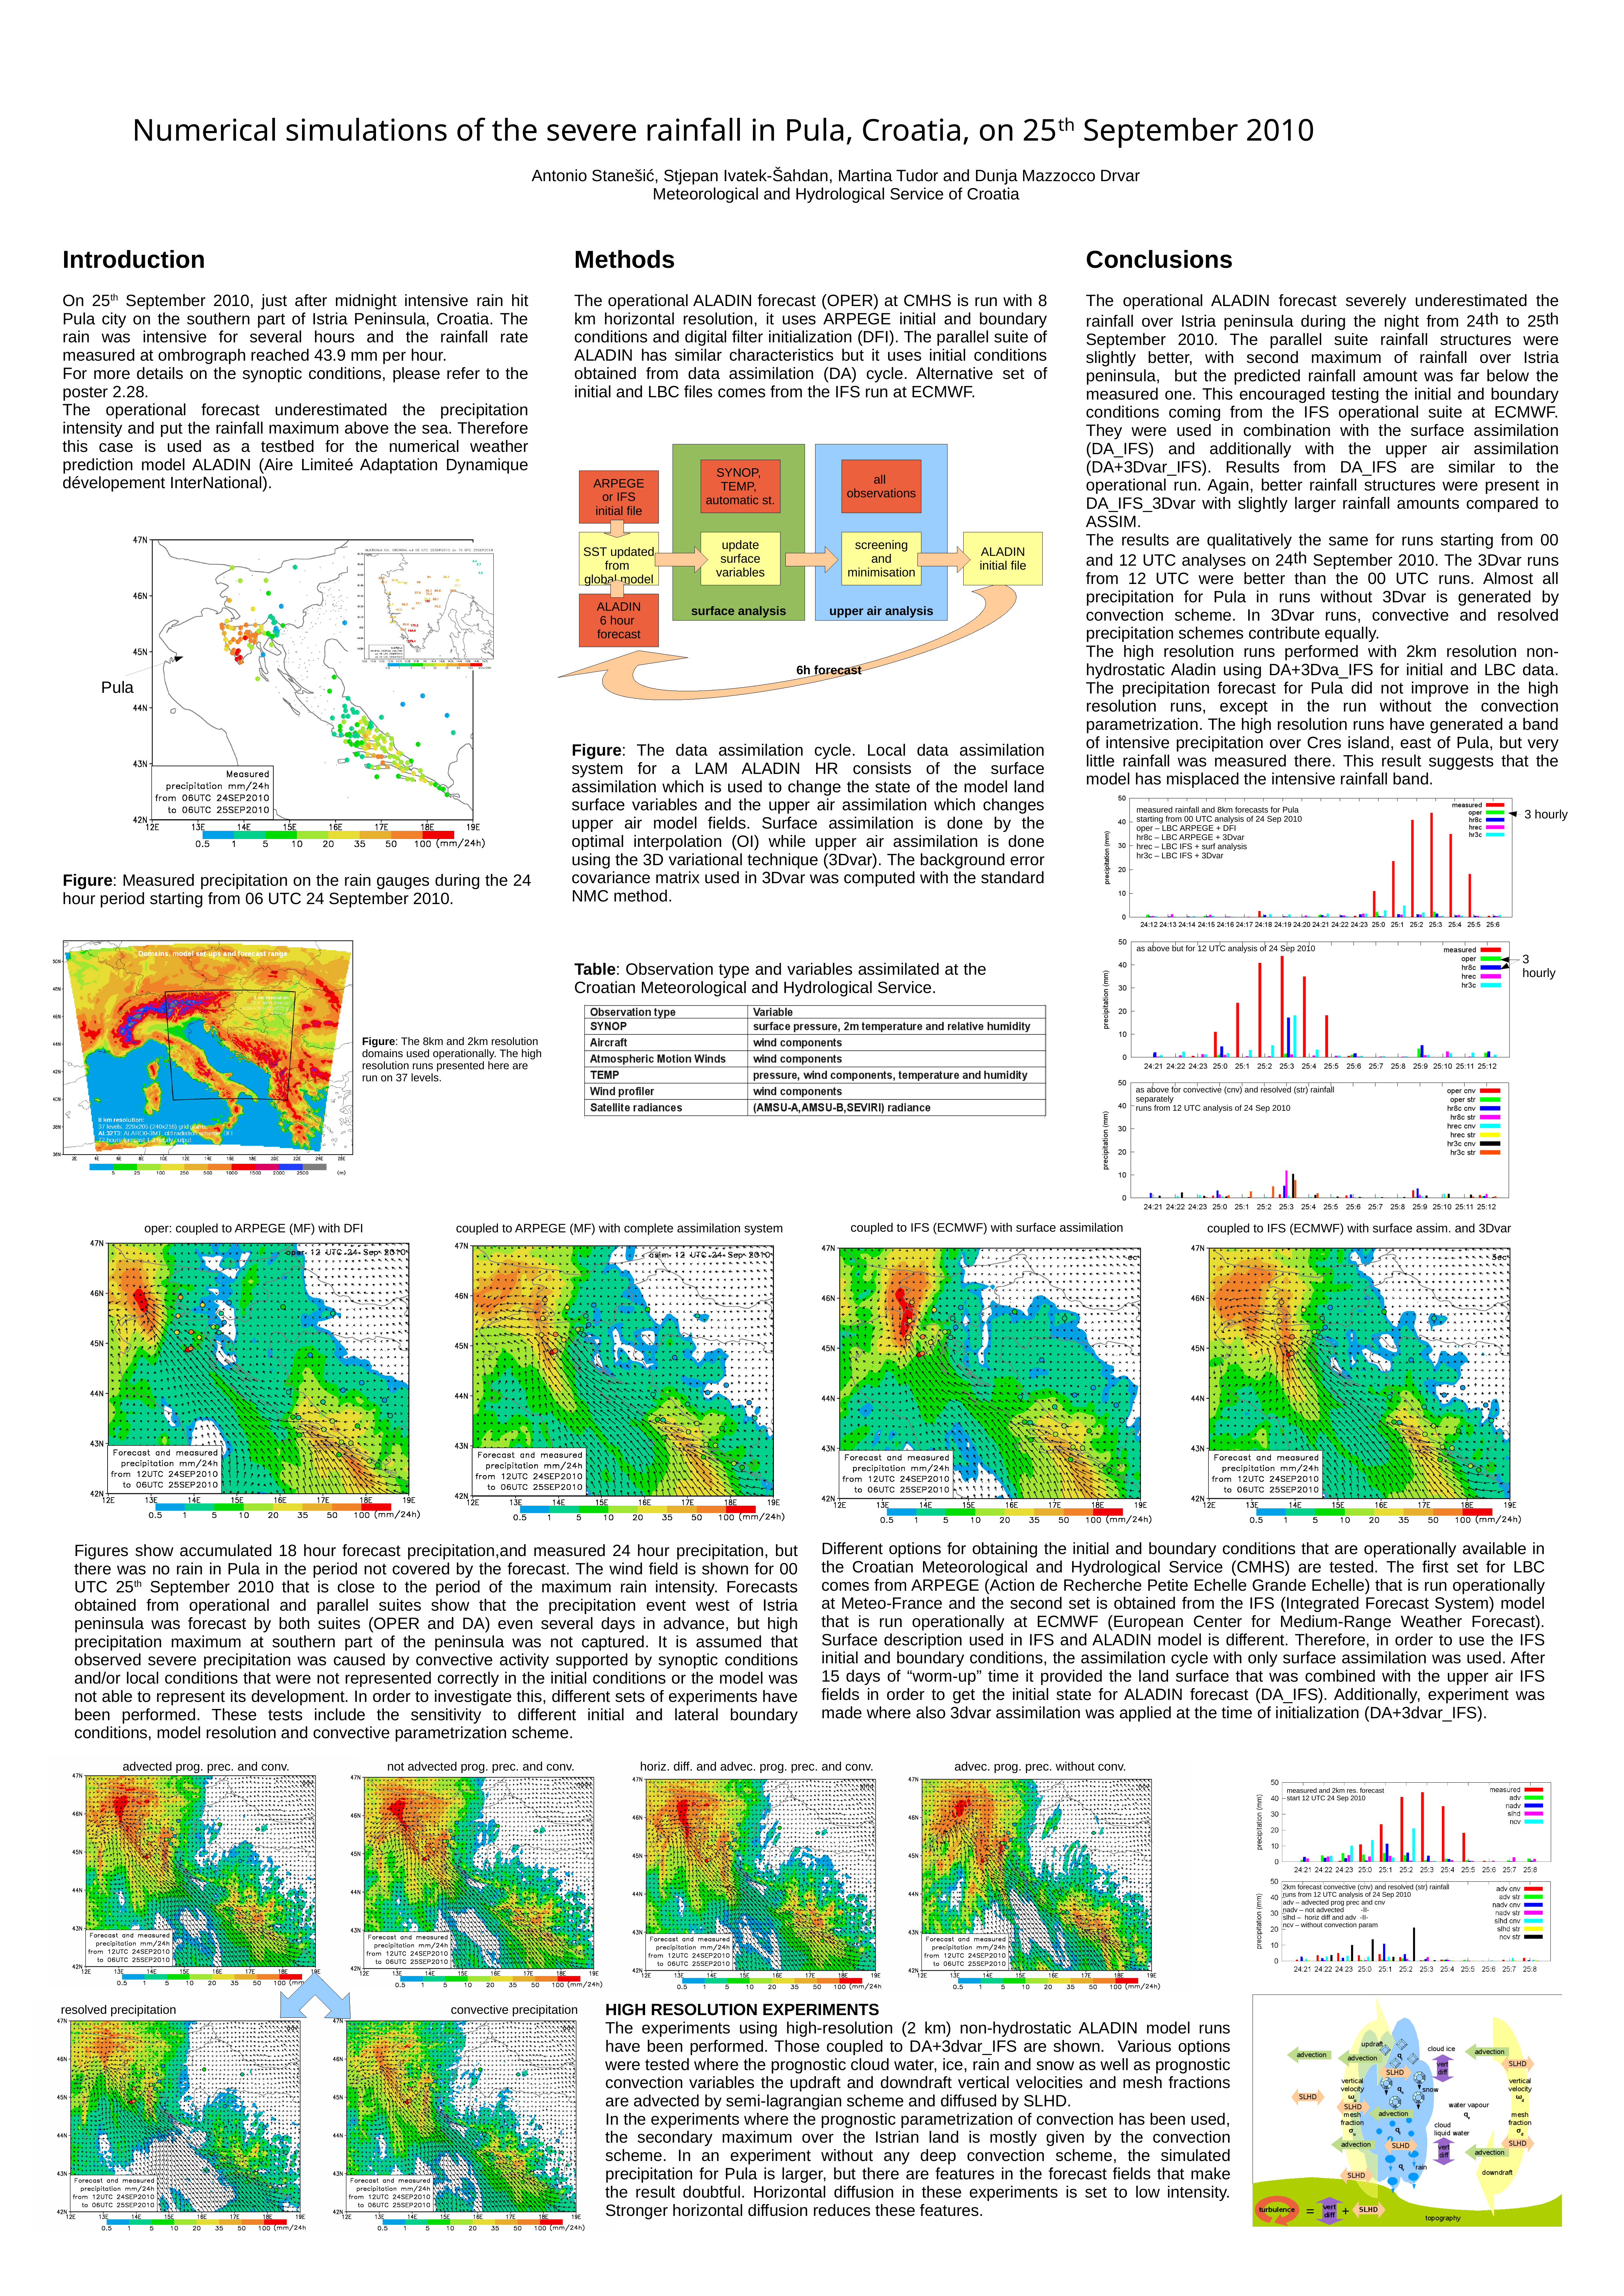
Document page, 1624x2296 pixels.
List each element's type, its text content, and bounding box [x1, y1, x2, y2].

text_box advected prog. prec. and conv. [118, 1757, 295, 1776]
text_box [785, 546, 838, 573]
text_box convective precipitation [446, 2000, 583, 2019]
text_box Introduction On 25th September 2010, just after midnight intensive rain hit Pula city on the southern part of Istria Peninsula, Croatia. The rain was intensive for several hours and the rainfall rate measured at ombrograph reached 43.9 mm per hour. For more details on the synoptic conditions, please refer to the poster 2.28. The operational forecast underestimated the precipitation intensity and put the rainfall maximum above the sea. Therefore this case is used as a testbed for the numerical weather prediction model ALADIN (Aire Limiteé Adaptation Dynamique dévelopement InterNational). [58, 243, 541, 495]
text_box coupled to IFS (ECMWF) with surface assim. and 3Dvar [1202, 1219, 1516, 1243]
text_box ALADIN initial file [963, 532, 1043, 585]
text_box HIGH RESOLUTION EXPERIMENTS The experiments using high-resolution (2 km) non-hydrostatic ALADIN model runs have been performed. Those coupled to DA+3dvar_IFS are shown. Various options were tested where the prognostic cloud water, ice, rain and snow as well as prognostic convection variables the updraft and downdraft vertical velocities and mesh fractions are advected by semi-lagrangian scheme and diffused by SLHD. In the experiments where the prognostic parametrization of convection has been used, the secondary maximum over the Istrian land is mostly given by the convection scheme. In an experiment without any deep convection scheme, the simulated precipitation for Pula is larger, but there are features in the forecast fields that make the result doubtful. Horizontal diffusion in these experiments is set to low intensity. Stronger horizontal diffusion reduces these features. [600, 1998, 1236, 2222]
text_box [655, 546, 708, 573]
text_box SYNOP, TEMP, automatic st. [701, 460, 780, 513]
text_box advec. prog. prec. without conv. [946, 1757, 1131, 1776]
text_box resolved precipitation [56, 2000, 181, 2019]
text_box 3 hourly [1519, 805, 1573, 824]
picture [1253, 1774, 1562, 1977]
text_box not advected prog. prec. and conv. [382, 1757, 580, 1776]
text_box [280, 1972, 350, 2019]
text_box Figure: Measured precipitation on the rain gauges during the 24 hour period starting from 06 UTC 24 September 2010. [58, 869, 541, 917]
text_box Methods The operational ALADIN forecast (OPER) at CMHS is run with 8 km horizontal resolution, it uses ARPEGE initial and boundary conditions and digital filter initialization (DFI). The parallel suite of ALADIN has similar characteristics but it uses initial conditions obtained from data assimilation (DA) cycle. Alternative set of initial and LBC files comes from the IFS run at ECMWF. [570, 243, 1052, 403]
picture [1099, 933, 1522, 1215]
picture [1101, 790, 1524, 932]
text_box as above for convective (cnv) and resolved (str) rainfall separately runs from 12 UTC analysis of 24 Sep 2010 [1131, 1083, 1372, 1152]
text_box measured rainfall and 8km forecasts for Pula starting from 00 UTC analysis of 24 Sep 2010 oper – LBC ARPEGE + DFI hr8c – LBC ARPEGE + 3Dvar hrec – LBC IFS + surf analysis hr3c – LBC IFS + 3Dvar [1132, 803, 1325, 869]
text_box surface analysis [673, 444, 805, 621]
text_box all observations [842, 460, 921, 513]
text_box Numerical simulations of the severe rainfall in Pula, Croatia, on 25th September 2010 [128, 106, 1526, 154]
text_box 3 hourly [1517, 950, 1571, 1096]
text_box as above but for 12 UTC analysis of 24 Sep 2010 [1132, 941, 1340, 967]
text_box [557, 650, 825, 700]
picture [48, 936, 357, 1178]
text_box ALADIN 6 hour forecast [579, 594, 659, 647]
text_box ARPEGE or IFS initial file [579, 471, 659, 523]
text_box SST updated from global model [579, 532, 659, 585]
picture [46, 1755, 1191, 1991]
text_box horiz. diff. and advec. prog. prec. and conv. [635, 1757, 879, 1776]
text_box update surface variables [701, 532, 780, 585]
text_box [917, 546, 971, 573]
text_box Antonio Stanešić, Stjepan Ivatek-Šahdan, Martina Tudor and Dunja Mazzocco Drvar Meteorological and Hydrological Service of Croatia [527, 164, 1146, 206]
picture [31, 2000, 616, 2232]
text_box [869, 585, 1017, 669]
text_box screening and minimisation [842, 532, 921, 585]
text_box [604, 520, 630, 538]
text_box [604, 580, 630, 598]
text_box Conclusions The operational ALADIN forecast severely underestimated the rainfall over Istria peninsula during the night from 24th to 25th September 2010. The parallel suite rainfall structures were slightly better, with second maximum of rainfall over Istria peninsula, but the predicted rainfall amount was far below the measured one. This encouraged testing the initial and boundary conditions coming from the IFS operational suite at ECMWF. They were used in combination with the surface assimilation (DA_IFS) and additionally with the upper air assimilation (DA+3Dvar_IFS). Results from DA_IFS are similar to the operational run. Again, better rainfall structures were present in DA_IFS_3Dvar with slightly larger rainfall amounts compared to ASSIM. The results are qualitatively the same for runs starting from 00 and 12 UTC analyses on 24th September 2010. The 3Dvar runs from 12 UTC were better than the 00 UTC runs. Almost all precipitation for Pula in runs without 3Dvar is generated by convection scheme. In 3Dvar runs, convective and resolved precipitation schemes contribute equally. The high resolution runs performed with 2km resolution non-hydrostatic Aladin using DA+3Dva_IFS for initial and LBC data. The precipitation forecast for Pula did not improve in the high resolution runs, except in the run without the convection parametrization. The high resolution runs have generated a band of intensive precipitation over Cres island, east of Pula, but very little rainfall was measured there. This result suggests that the model has misplaced the intensive rainfall band. [1081, 243, 1564, 791]
text_box Figure: The data assimilation cycle. Local data assimilation system for a LAM ALADIN HR consists of the surface assimilation which is used to change the state of the model land surface variables and the upper air assimilation which changes upper air model fields. Surface assimilation is done by the optimal interpolation (OI) while upper air assimilation is done using the 3D variational technique (3Dvar). The background error covariance matrix used in 3Dvar was computed with the standard NMC method. [567, 738, 1050, 908]
text_box Different options for obtaining the initial and boundary conditions that are operationally available in the Croatian Meteorological and Hydrological Service (CMHS) are tested. The first set for LBC comes from ARPEGE (Action de Recherche Petite Echelle Grande Echelle) that is run operationally at Meteo-France and the second set is obtained from the IFS (Integrated Forecast System) model that is run operationally at ECMWF (European Center for Medium-Range Weather Forecast). Surface description used in IFS and ALADIN model is different. Therefore, in order to use the IFS initial and boundary conditions, the assimilation cycle with only surface assimilation was used. After 15 days of “worm-up” time it provided the land surface that was combined with the upper air IFS fields in order to get the initial state for ALADIN forecast (DA_IFS). Additionally, experiment was made where also 3dvar assimilation was applied at the time of initialization (DA+3dvar_IFS). [817, 1537, 1551, 1756]
text_box coupled to ARPEGE (MF) with complete assimilation system [451, 1219, 788, 1243]
text_box Pula [96, 676, 139, 699]
picture [56, 1216, 1562, 1525]
text_box upper air analysis [815, 444, 948, 621]
picture [1253, 1995, 1562, 2227]
text_box coupled to IFS (ECMWF) with surface assimilation [846, 1218, 1136, 1243]
text_box Figures show accumulated 18 hour forecast precipitation,and measured 24 hour precipitation, but there was no rain in Pula in the period not covered by the forecast. The wind field is shown for 00 UTC 25th September 2010 that is close to the period of the maximum rain intensity. Forecasts obtained from operational and parallel suites show that the precipitation event west of Istria peninsula was forecast by both suites (OPER and DA) even several days in advance, but high precipitation maximum at southern part of the peninsula was not captured. It is assumed that observed severe precipitation was caused by convective activity supported by synoptic conditions and/or local conditions that were not represented correctly in the initial conditions or the model was not able to represent its development. In order to investigate this, different sets of experiments have been performed. These tests include the sensitivity to different initial and lateral boundary conditions, model resolution and convective parametrization scheme. [69, 1539, 803, 1745]
text_box 2km forecast convective (cnv) and resolved (str) rainfall runs from 12 UTC analysis of 24 Sep 2010 adv – advected prog prec and cnv nadv – not advected -II- slhd – horiz diff and adv -II- ncv – without convection param [1278, 1881, 1455, 1931]
picture [96, 510, 529, 850]
text_box Table: Observation type and variables assimilated at the Croatian Meteorological and Hydrological Service. [570, 958, 1052, 1006]
text_box oper: coupled to ARPEGE (MF) with DFI [139, 1219, 406, 1243]
text_box measured and 2km res. forecast start 12 UTC 24 Sep 2010 [1282, 1784, 1390, 1812]
text_box 6h forecast [792, 661, 869, 680]
text_box Figure: The 8km and 2km resolution domains used operationally. The high resolution runs presented here are run on 37 levels. [357, 1033, 551, 1087]
picture [583, 1006, 1047, 1119]
